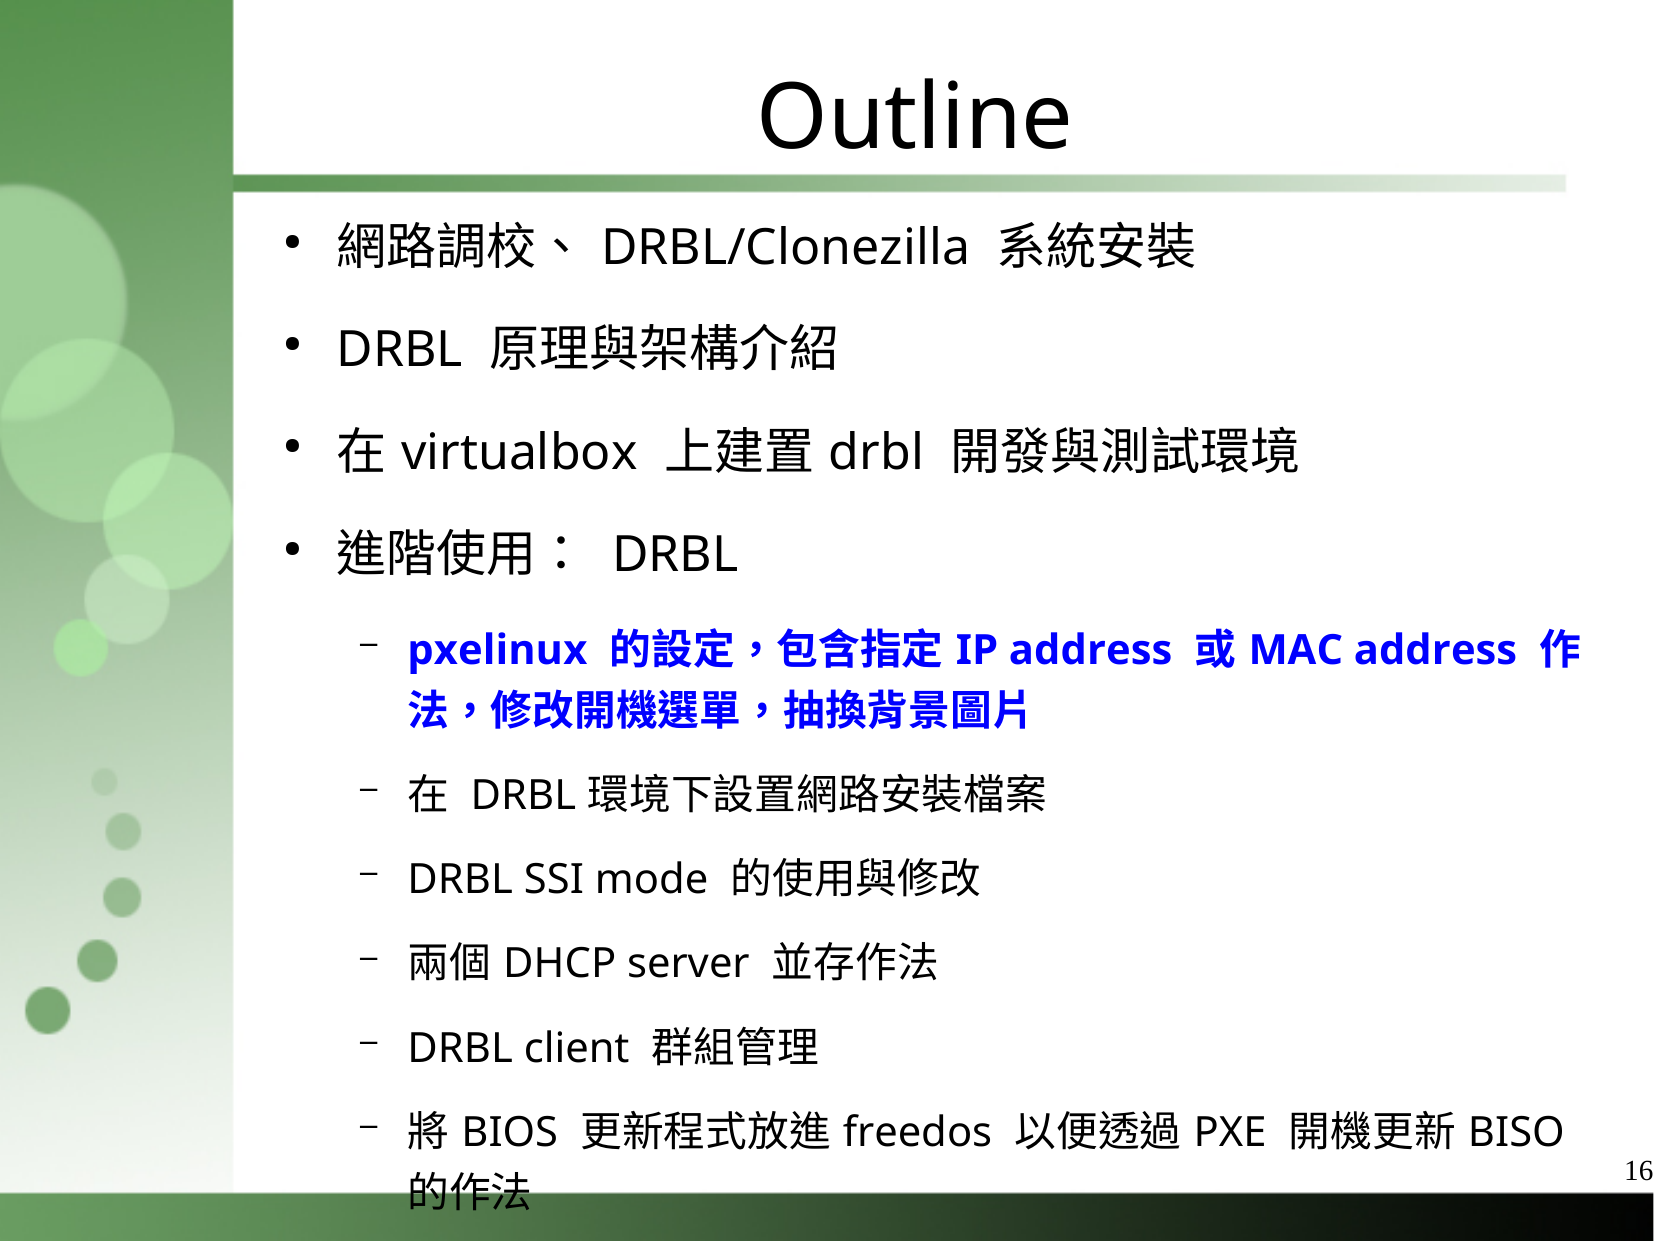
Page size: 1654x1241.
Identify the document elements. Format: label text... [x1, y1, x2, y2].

picture [0, 0, 1654, 1241]
list 網路調校、DRBL/Clonezilla 系統安裝 DRBL 原理與架構介紹 在virtualbox 上建置drbl 開發與測試環境 進階使用： DRBL pxelinux 的設定，包含指定IP address 或MAC address 作法，修改開機選單，抽換背景圖片 在 DRBL環境下設置網路安裝檔案 DRBL SSI mode 的使用與修改 兩個DHCP server 並存作法 DRBL client 群組管理 將BIOS 更新程式放進freedos 以便透過PXE 開機更新BISO 的作法 在DRBL server 上製作Linux 套件網路安裝隨身碟 如何在DRBL上建置SAN (AoE, iSCSI)開機環境 [265, 206, 1625, 1182]
title Outline [236, 49, 1595, 178]
